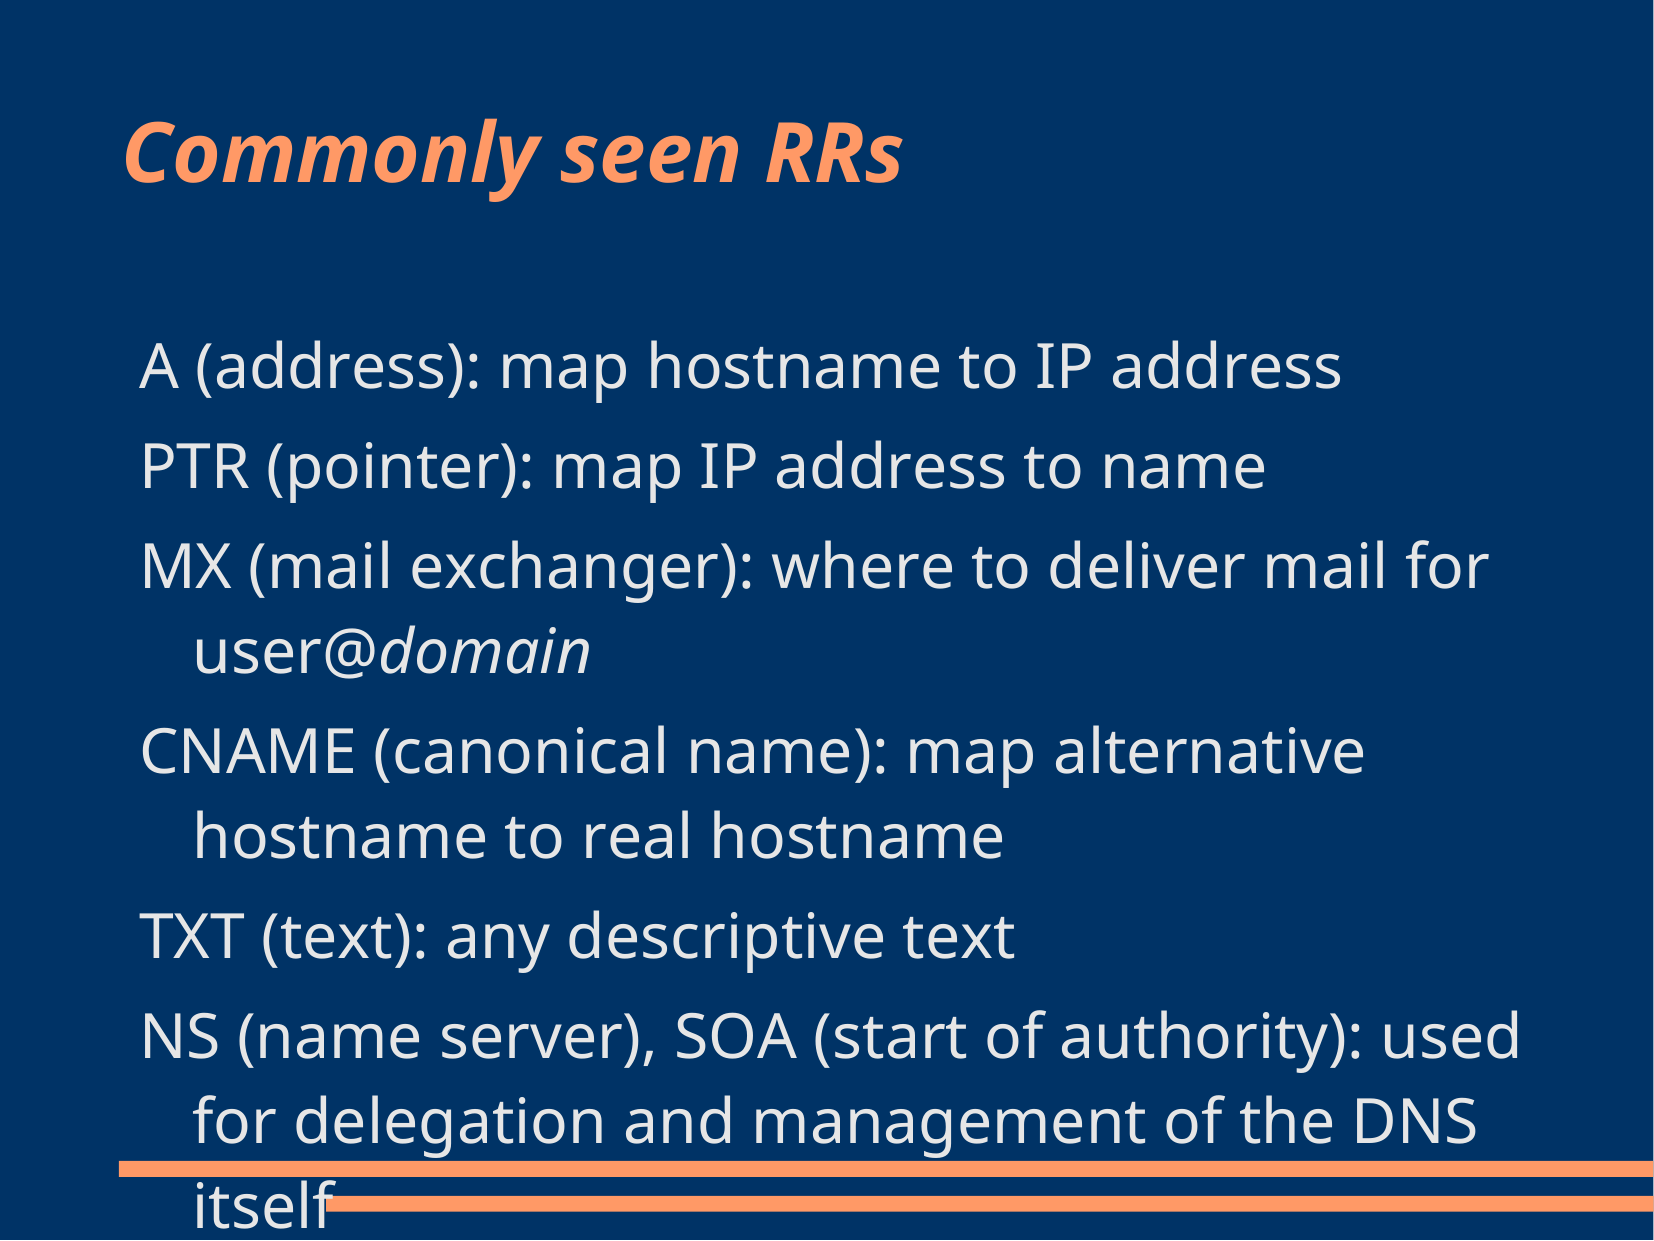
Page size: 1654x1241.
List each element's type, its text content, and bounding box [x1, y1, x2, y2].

list A (address): map hostname to IP address PTR (pointer): map IP address to name MX (mail exchanger): where to deliver mail for user@domain CNAME (canonical name): map alternative hostname to real hostname TXT (text): any descriptive text NS (name server), SOA (start of authority): used for delegation and management of the DNS itself [121, 322, 1561, 1133]
title Commonly seen RRs [121, 46, 1534, 254]
